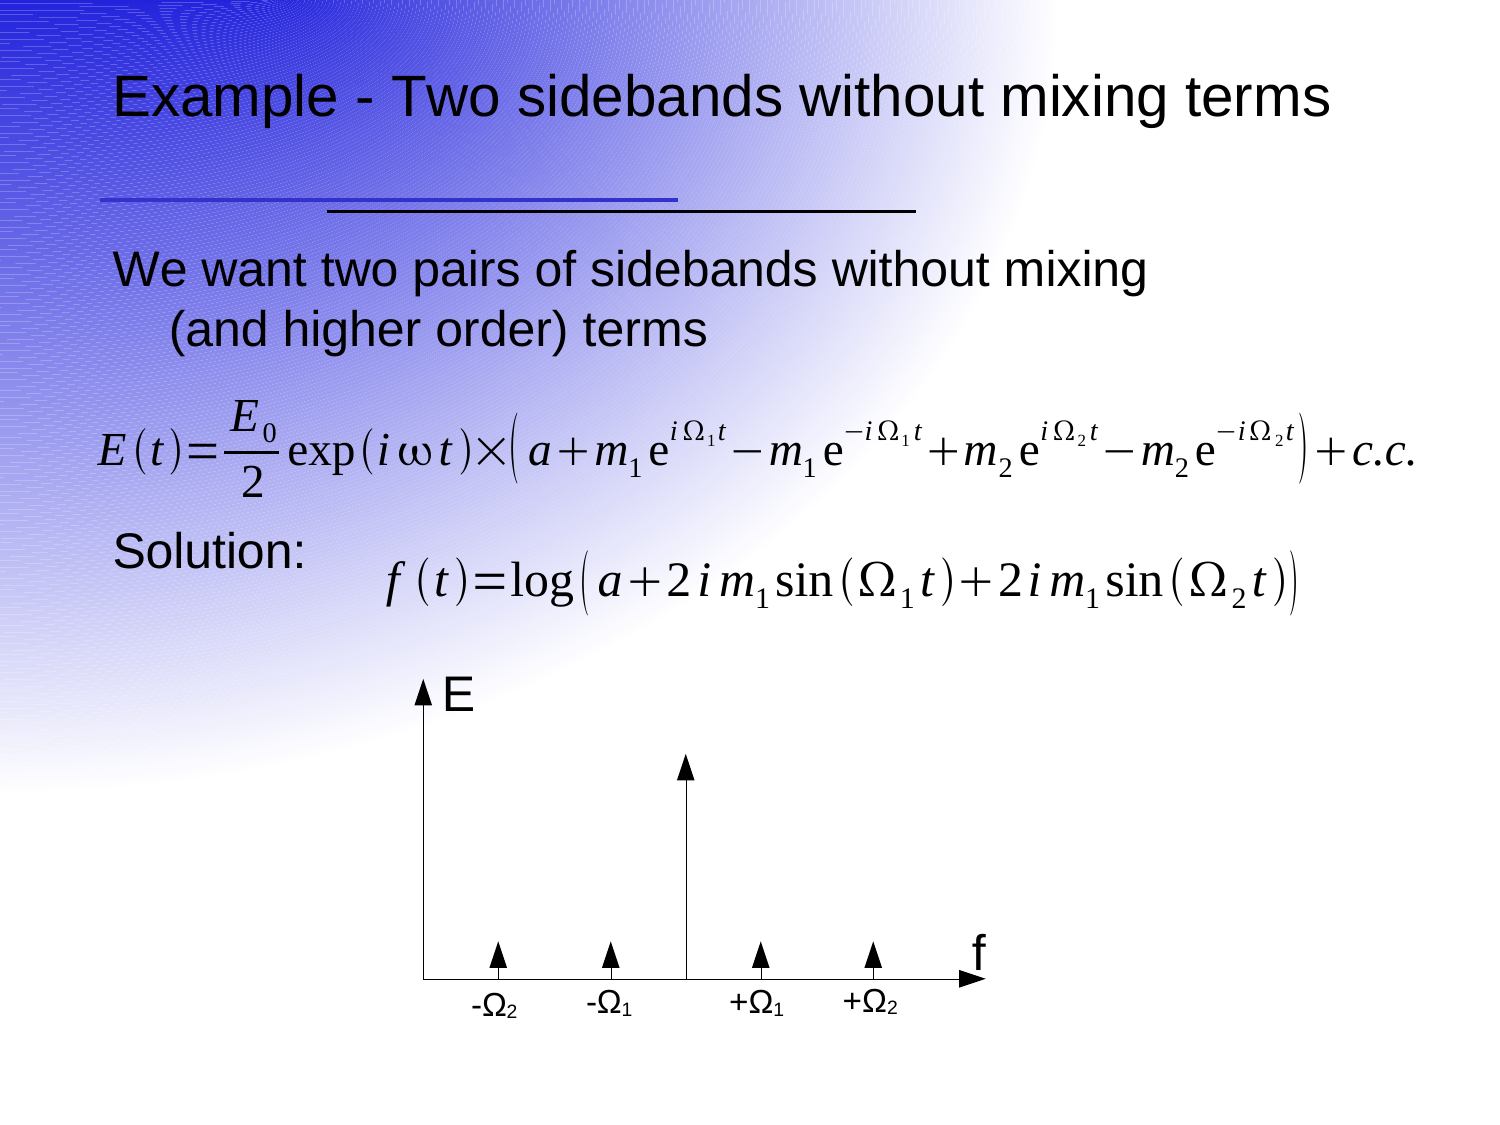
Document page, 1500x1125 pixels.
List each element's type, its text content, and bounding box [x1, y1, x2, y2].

list We want two pairs of sidebands without mixing (and higher order) terms Solution: [112, 509, 1388, 689]
text_box -Ω1 [586, 982, 683, 1031]
text_box f [971, 922, 1047, 979]
chart [88, 387, 1424, 509]
text_box E [441, 663, 517, 720]
chart [368, 548, 1309, 619]
text_box -Ω2 [470, 984, 568, 1033]
list We want two pairs of sidebands without mixing (and higher order) terms Solution: [112, 237, 1388, 387]
title Example - Two sidebands without mixing terms [112, 24, 1388, 163]
text_box +Ω2 [842, 980, 954, 1029]
text_box +Ω1 [729, 982, 856, 1031]
